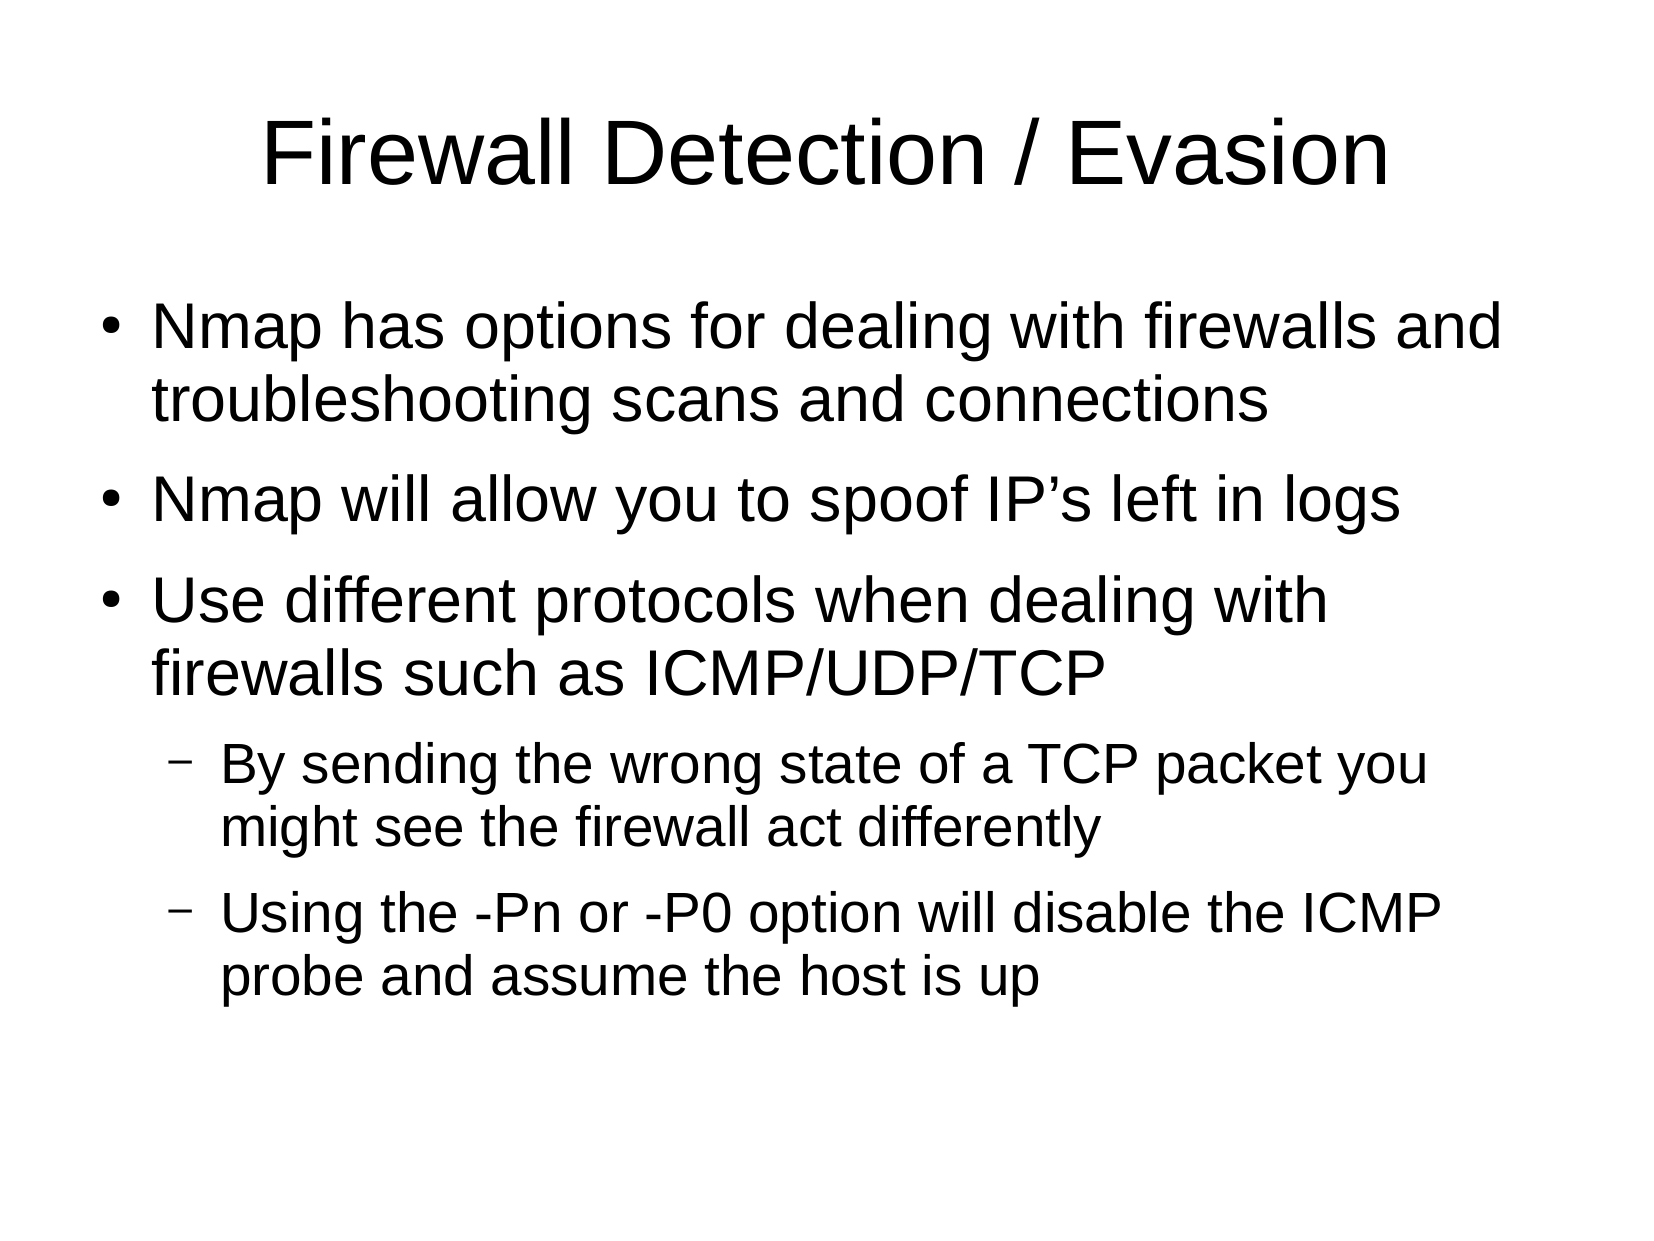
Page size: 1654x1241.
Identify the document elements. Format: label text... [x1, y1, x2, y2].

list Nmap has options for dealing with firewalls and troubleshooting scans and connections Nmap will allow you to spoof IP’s left in logs Use different protocols when dealing with firewalls such as ICMP/UDP/TCP By sending the wrong state of a TCP packet you might see the firewall act differently Using the -Pn or -P0 option will disable the ICMP probe and assume the host is up [82, 290, 1571, 1010]
title Firewall Detection / Evasion [82, 49, 1571, 257]
